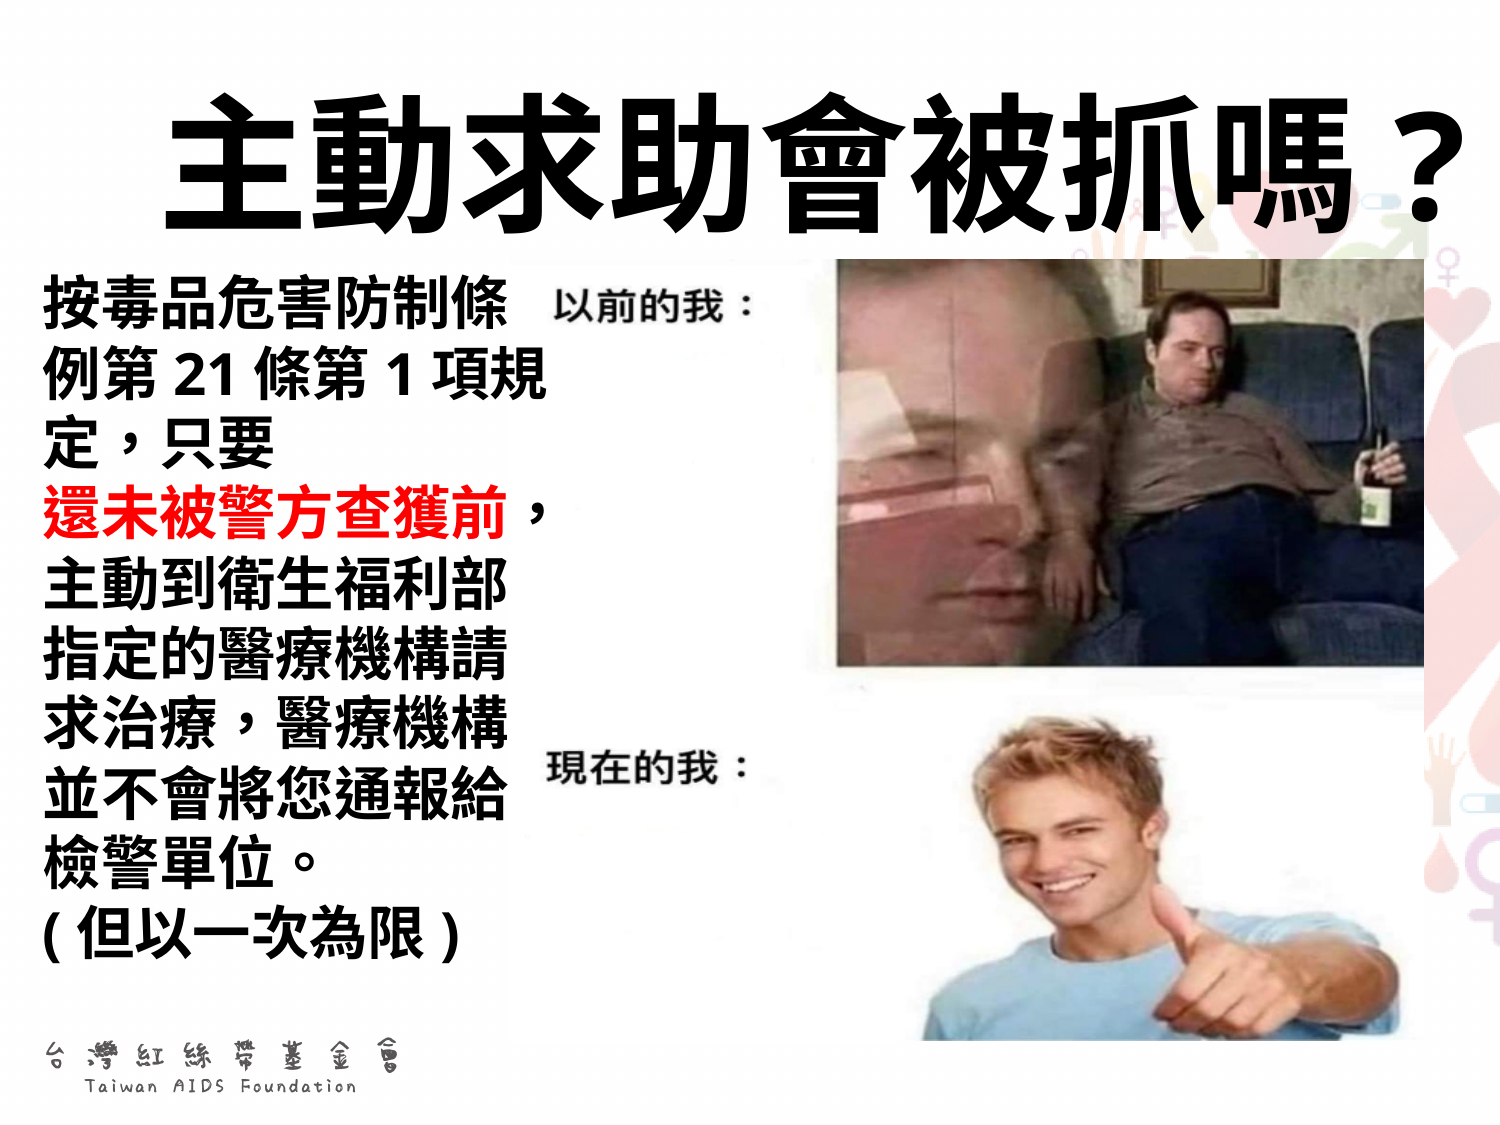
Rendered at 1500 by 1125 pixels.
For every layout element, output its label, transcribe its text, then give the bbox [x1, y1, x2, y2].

text_box 按毒品危害防制條例第21條第1項規定，只要 還未被警方查獲前，主動到衛生福利部指定的醫療機構請求治療，醫療機構並不會將您通報給檢警單位。 (但以一次為限) [28, 259, 582, 974]
picture [0, 0, 1500, 1125]
title 主動求助會被抓嗎? [129, 63, 1424, 259]
